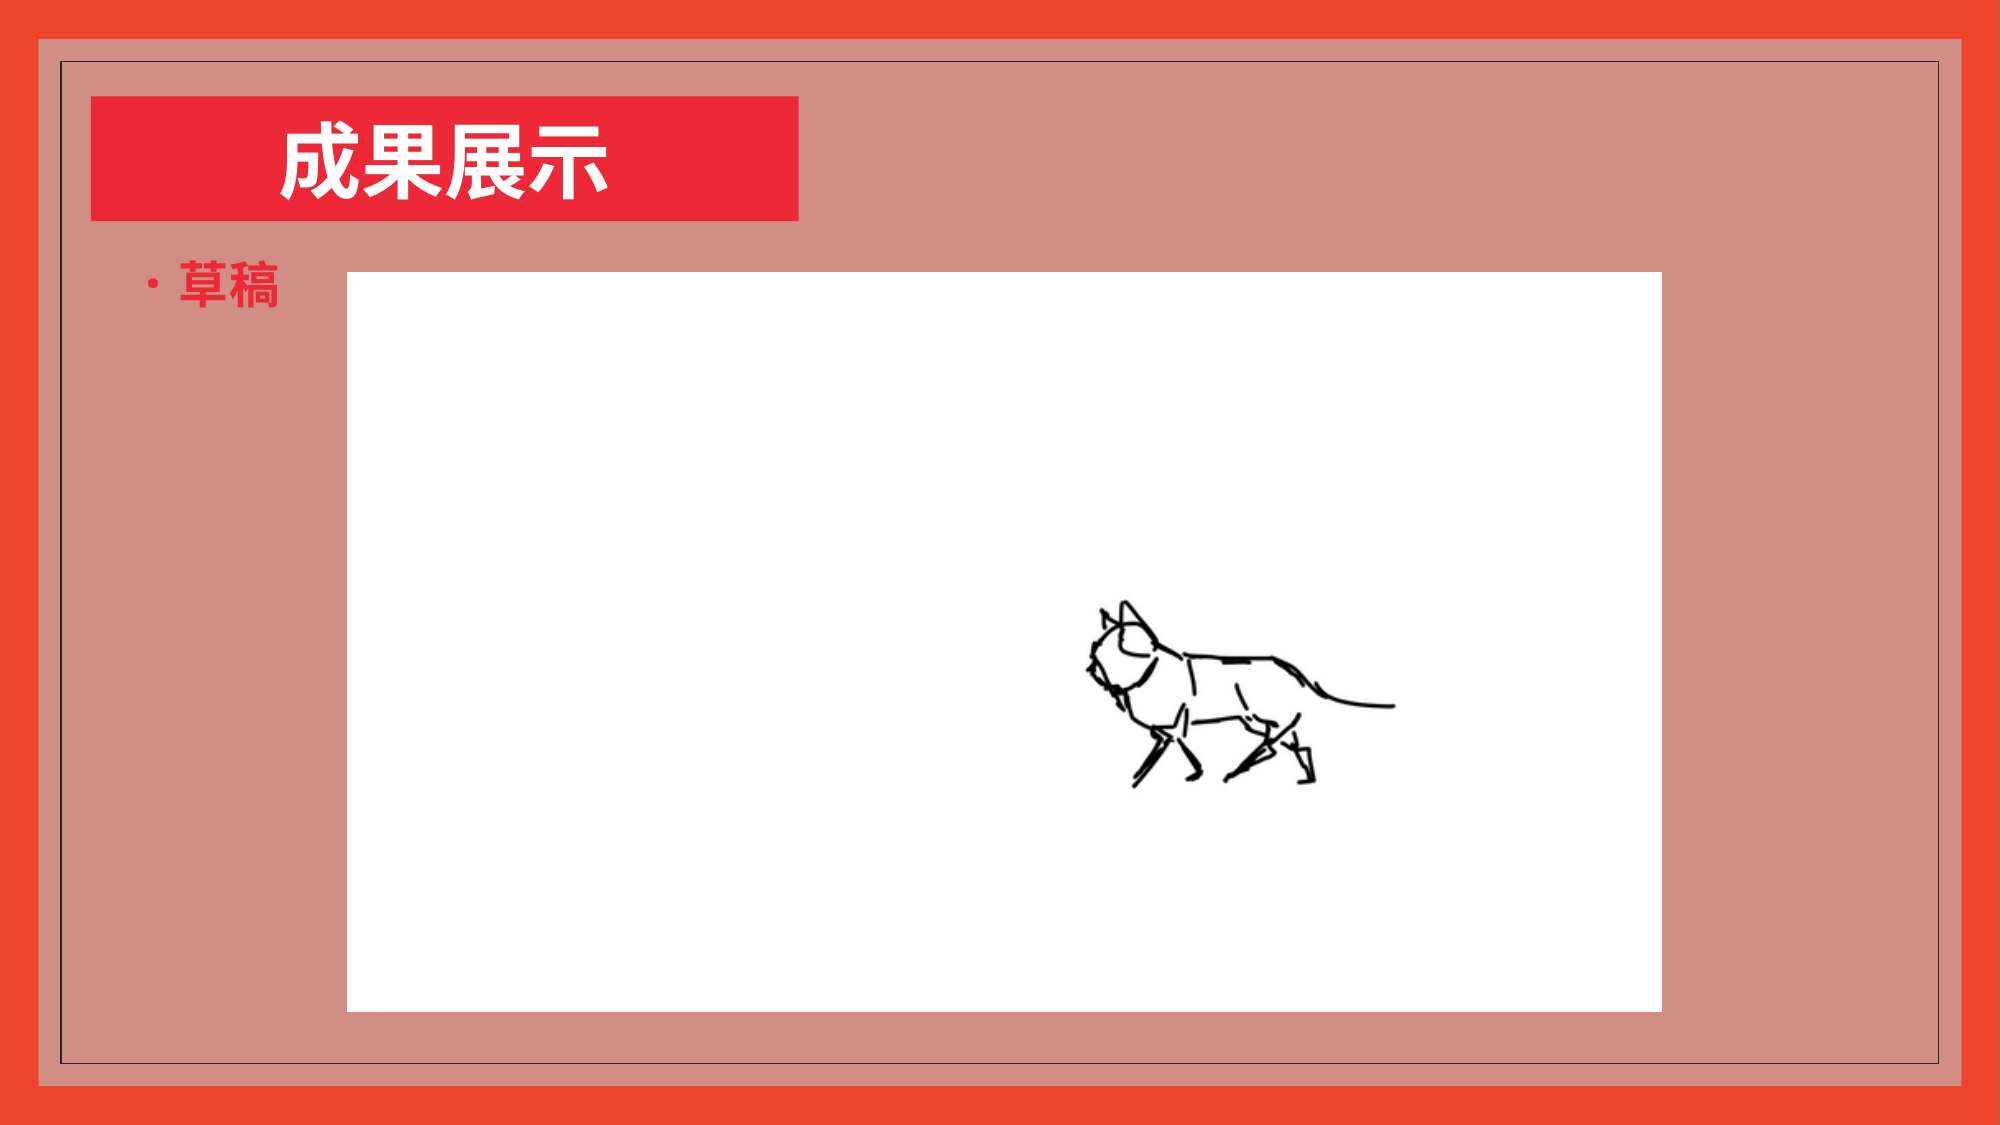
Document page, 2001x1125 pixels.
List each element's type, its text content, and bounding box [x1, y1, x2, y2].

picture [347, 272, 1662, 1012]
text_box ．草稿 [114, 245, 294, 321]
text_box 成果展示 [53, 24, 837, 293]
